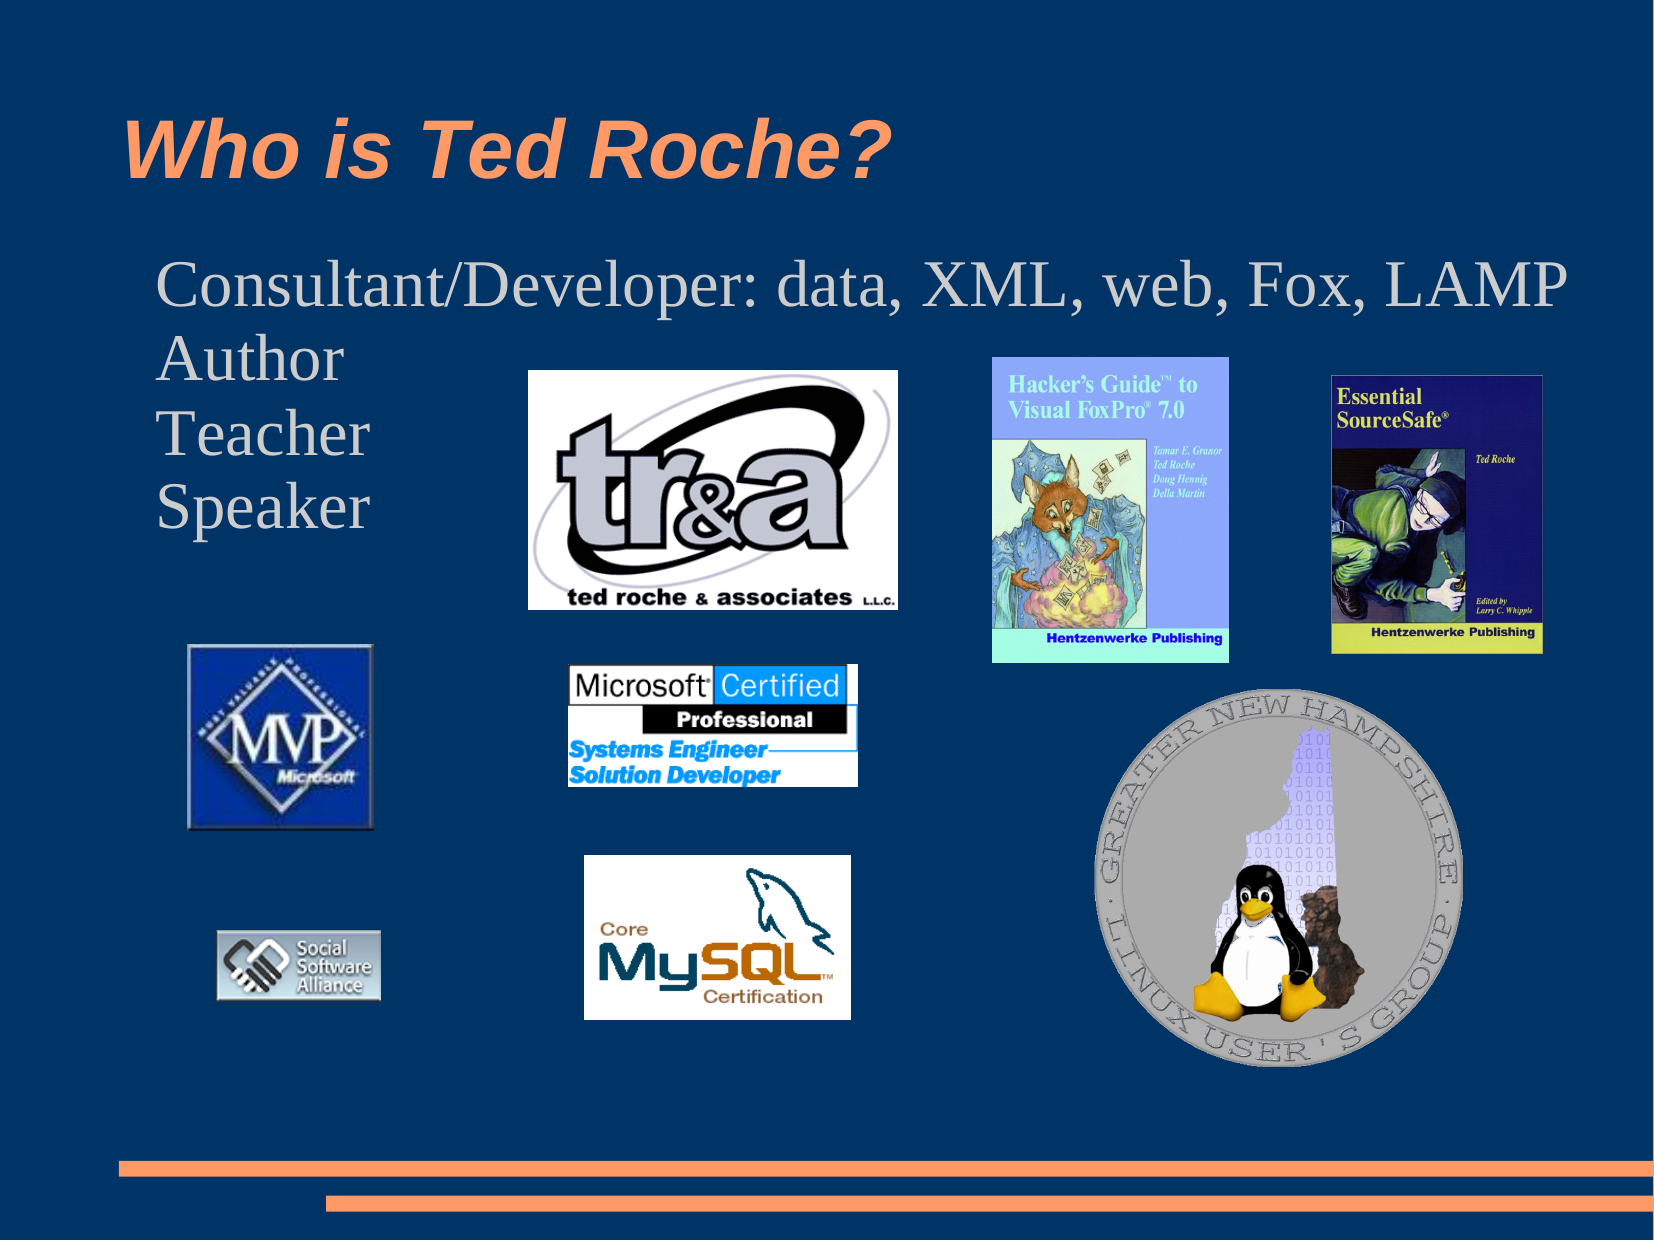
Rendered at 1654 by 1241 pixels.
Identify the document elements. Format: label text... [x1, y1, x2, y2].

title Who is Ted Roche? [121, 46, 1534, 216]
picture [187, 644, 374, 831]
picture [216, 930, 381, 1002]
picture [1331, 375, 1543, 654]
picture [568, 664, 858, 787]
picture [584, 855, 851, 1020]
picture [992, 357, 1229, 663]
picture [528, 370, 898, 610]
subtitle Consultant/Developer: data, XML, web, Fox, LAMP Author Teacher Speaker [119, 216, 1626, 575]
picture [1072, 681, 1479, 1088]
